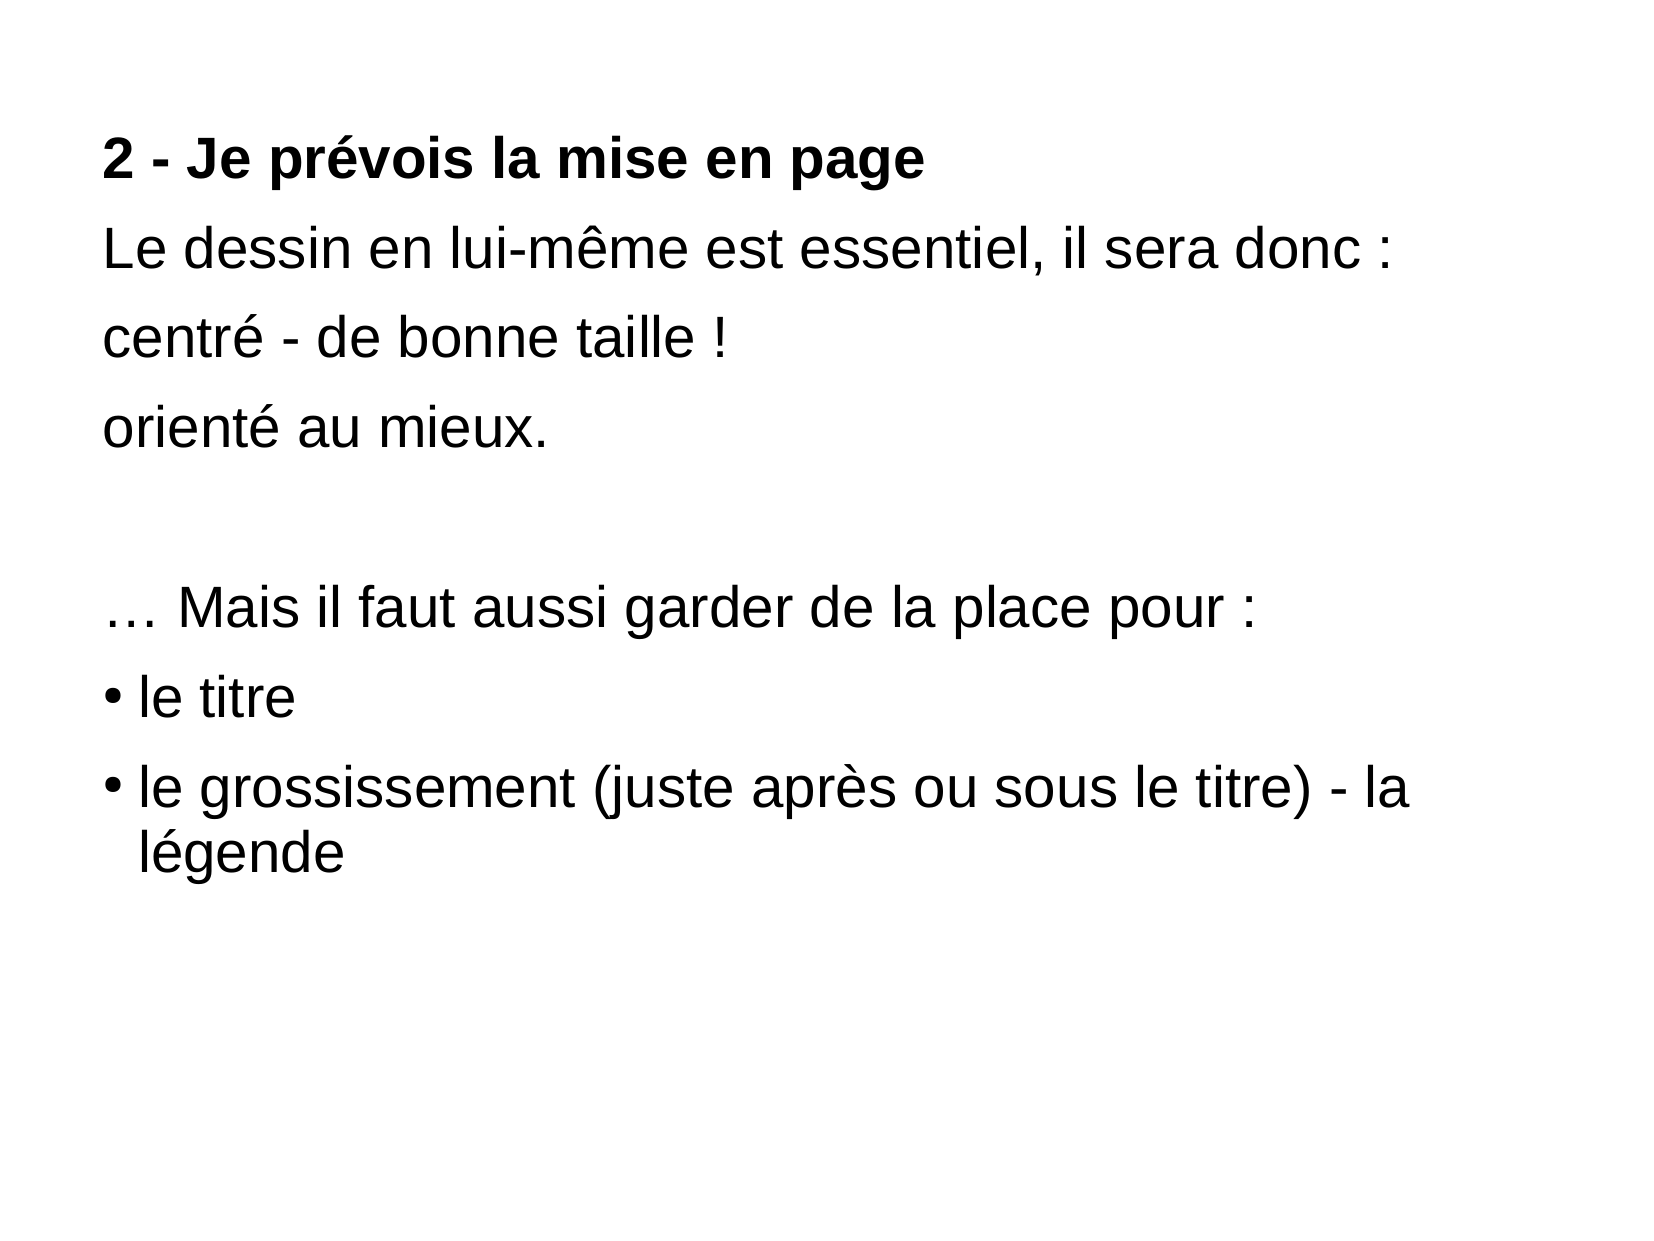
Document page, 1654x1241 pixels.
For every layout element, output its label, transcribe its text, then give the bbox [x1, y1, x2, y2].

text_box 2 - Je prévois la mise en page Le dessin en lui-même est essentiel, il sera donc : centré - de bonne taille ! orienté au mieux. … Mais il faut aussi garder de la place pour : le titre le grossissement (juste après ou sous le titre) - la légende [87, 118, 1583, 1146]
